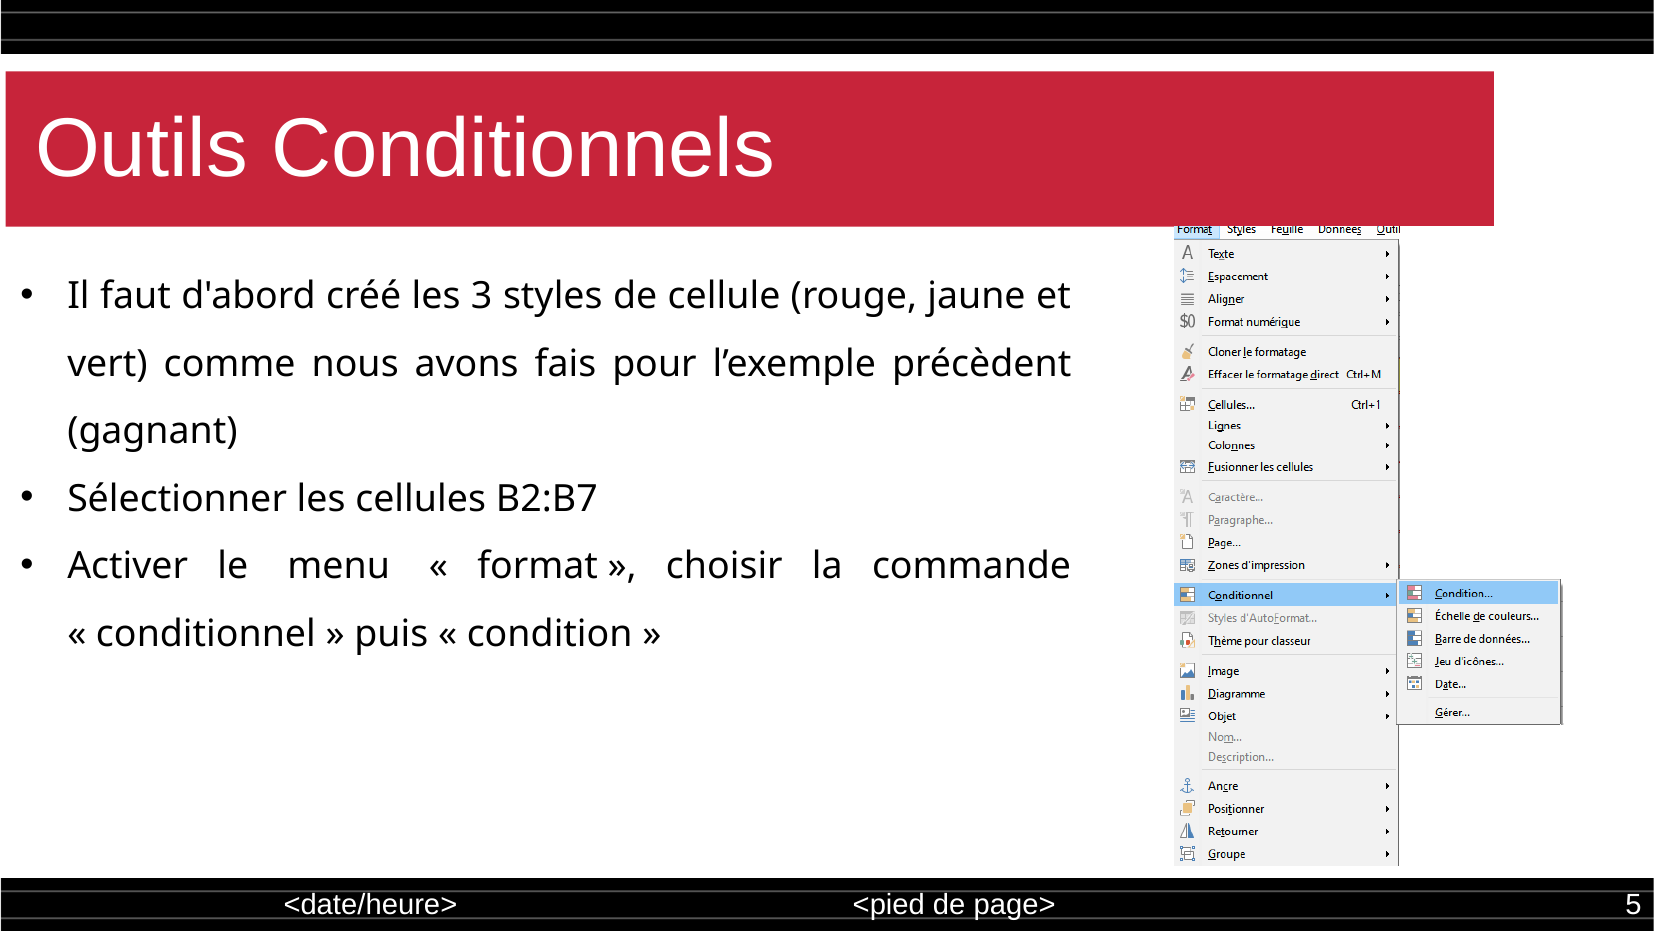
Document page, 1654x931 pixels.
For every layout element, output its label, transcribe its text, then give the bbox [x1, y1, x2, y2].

picture [0, 878, 1654, 931]
text_box Il faut d'abord créé les 3 styles de cellule (rouge, jaune et vert) comme nous avons fais pour l’exemple précèdent (gagnant) Sélectionner les cellules B2:B7 Activer le menu « format », choisir la commande « conditionnel » puis « condition » [5, 241, 1087, 661]
picture [0, 0, 1654, 54]
picture [1174, 226, 1564, 866]
text_box Outils Conditionnels [5, 71, 1494, 227]
